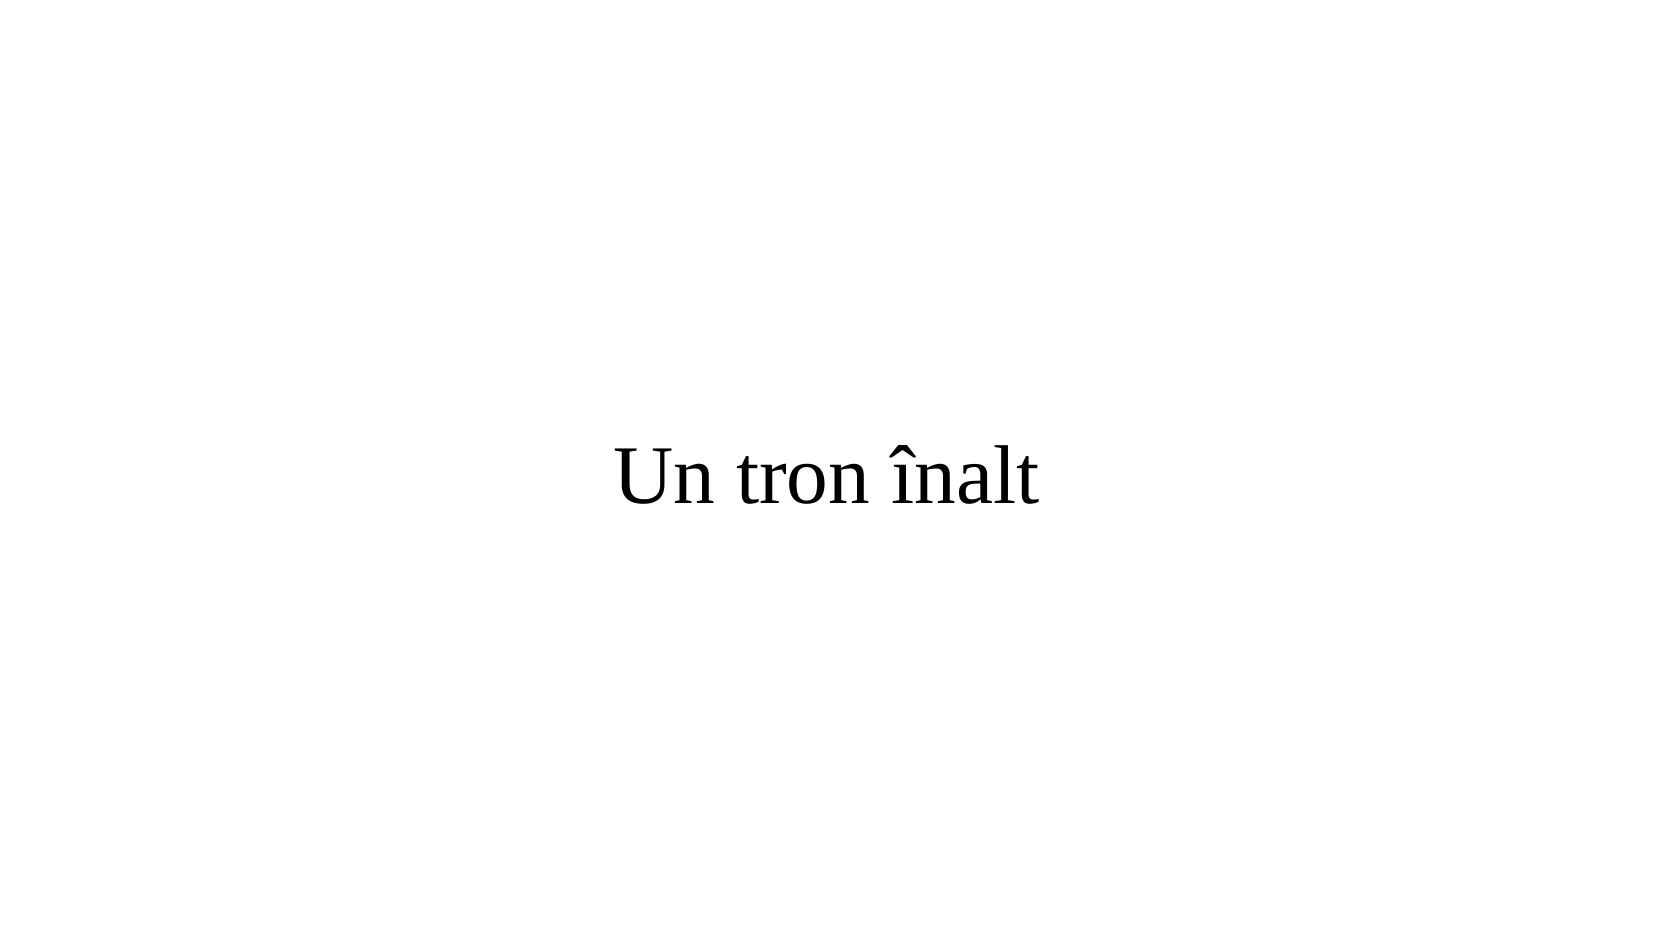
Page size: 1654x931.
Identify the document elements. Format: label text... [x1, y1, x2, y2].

title Un tron înalt [165, 420, 1489, 521]
